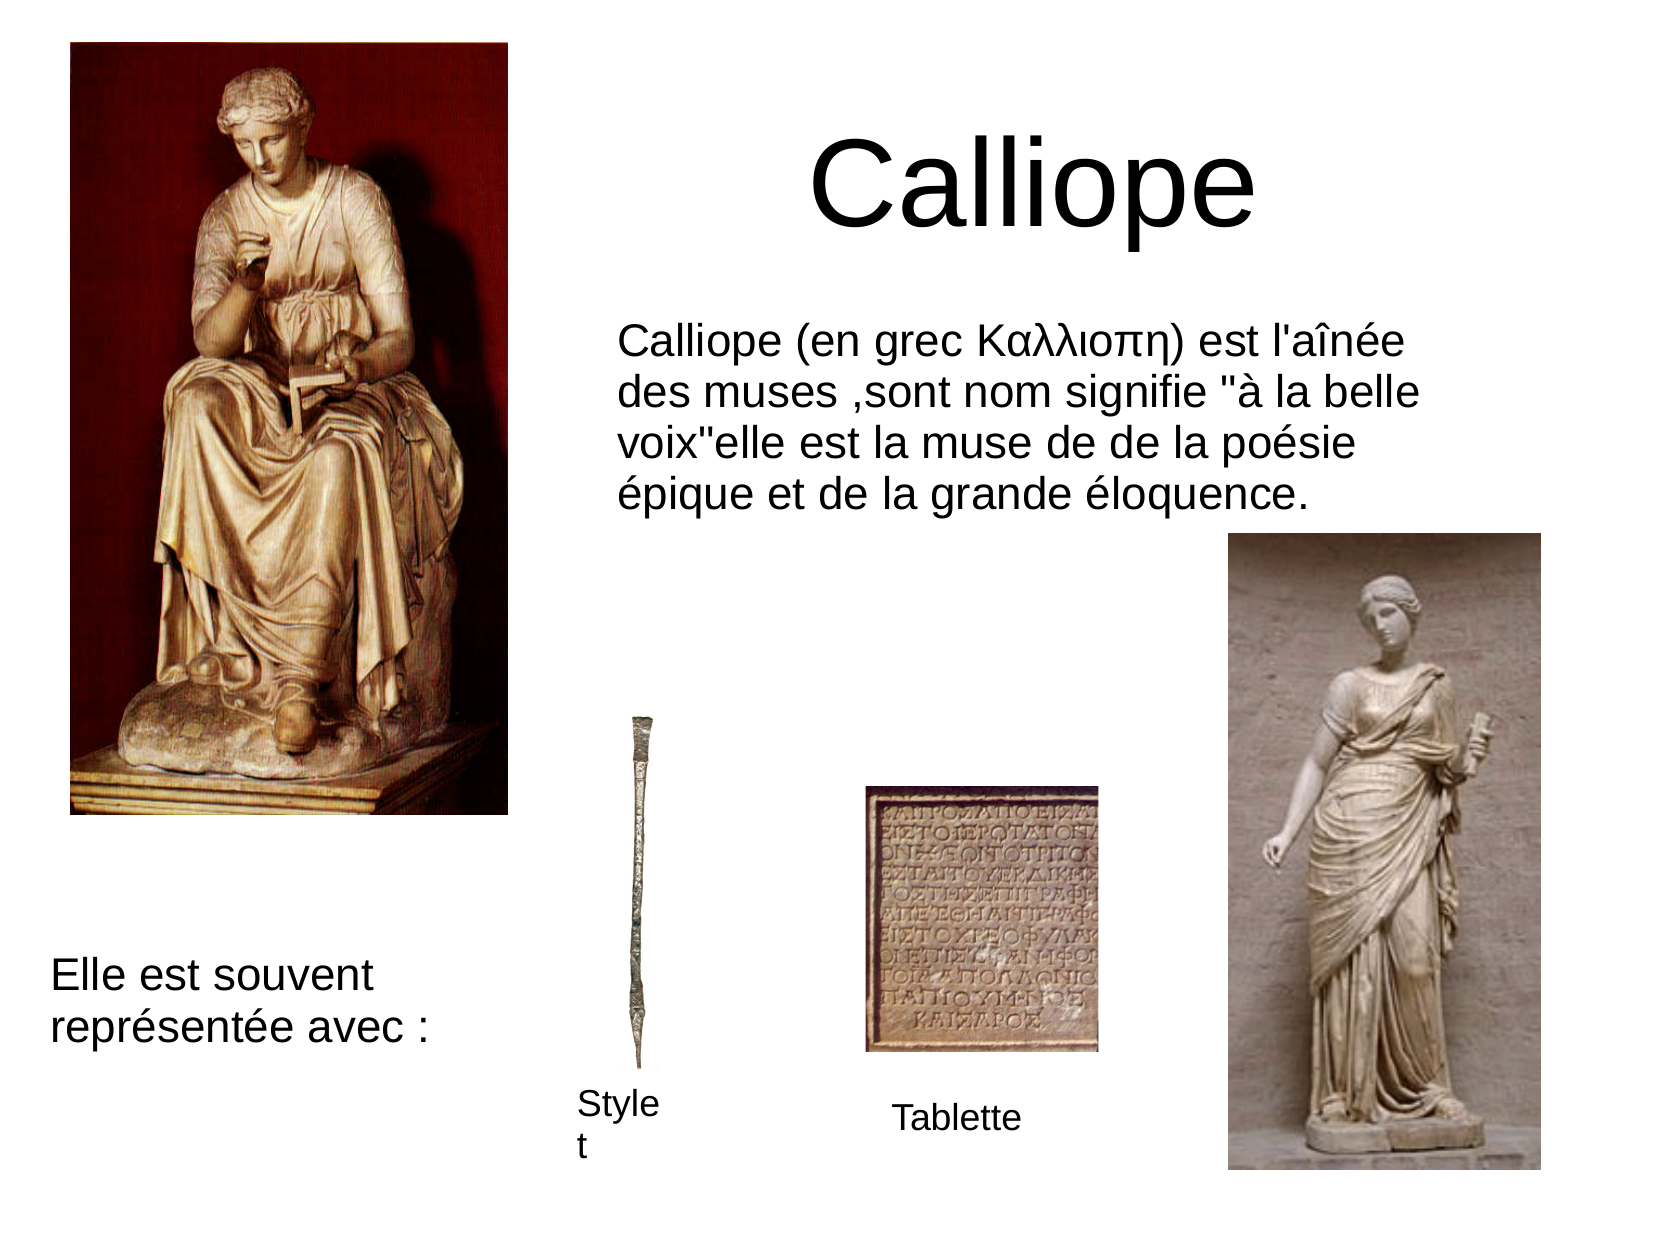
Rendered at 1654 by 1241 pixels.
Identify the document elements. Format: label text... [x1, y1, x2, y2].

text_box Stylet [562, 1074, 686, 1132]
picture [614, 696, 661, 1071]
picture [1228, 533, 1541, 1170]
picture [865, 786, 1099, 1052]
picture [70, 42, 508, 815]
text_box Tablette [814, 1088, 1099, 1146]
text_box Elle est souvent représentée avec : [35, 941, 485, 1110]
text_box Calliope (en grec Καλλιοπη) est l'aînée des muses ,sont nom signifie "à la belle voix"elle est la muse de de la poésie épique et de la grande éloquence. [602, 307, 1468, 527]
text_box Calliope [791, 106, 1276, 261]
